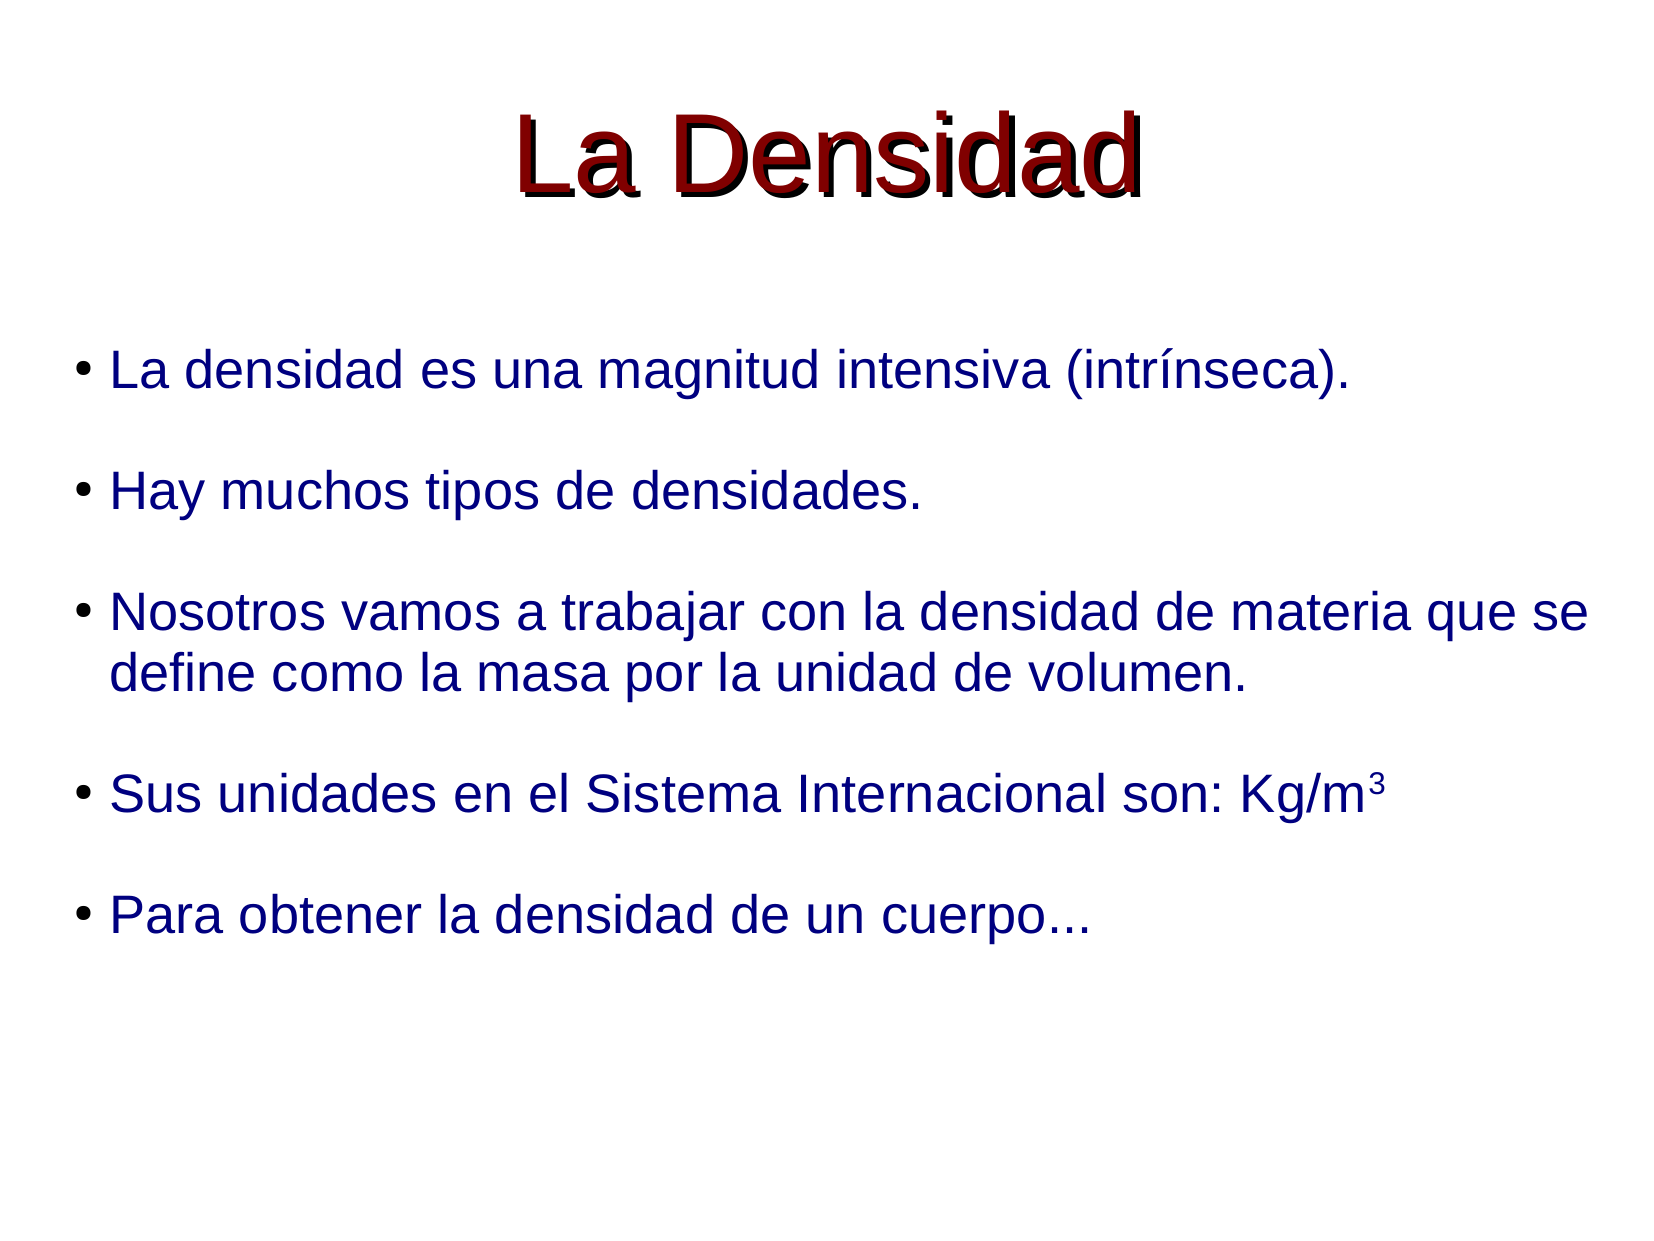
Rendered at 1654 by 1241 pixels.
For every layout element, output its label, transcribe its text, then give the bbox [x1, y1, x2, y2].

text_box La densidad es una magnitud intensiva (intrínseca). Hay muchos tipos de densidades. Nosotros vamos a trabajar con la densidad de materia que se define como la masa por la unidad de volumen. Sus unidades en el Sistema Internacional son: Kg/m3 Para obtener la densidad de un cuerpo... [59, 332, 1619, 981]
title La Densidad [82, 49, 1571, 257]
